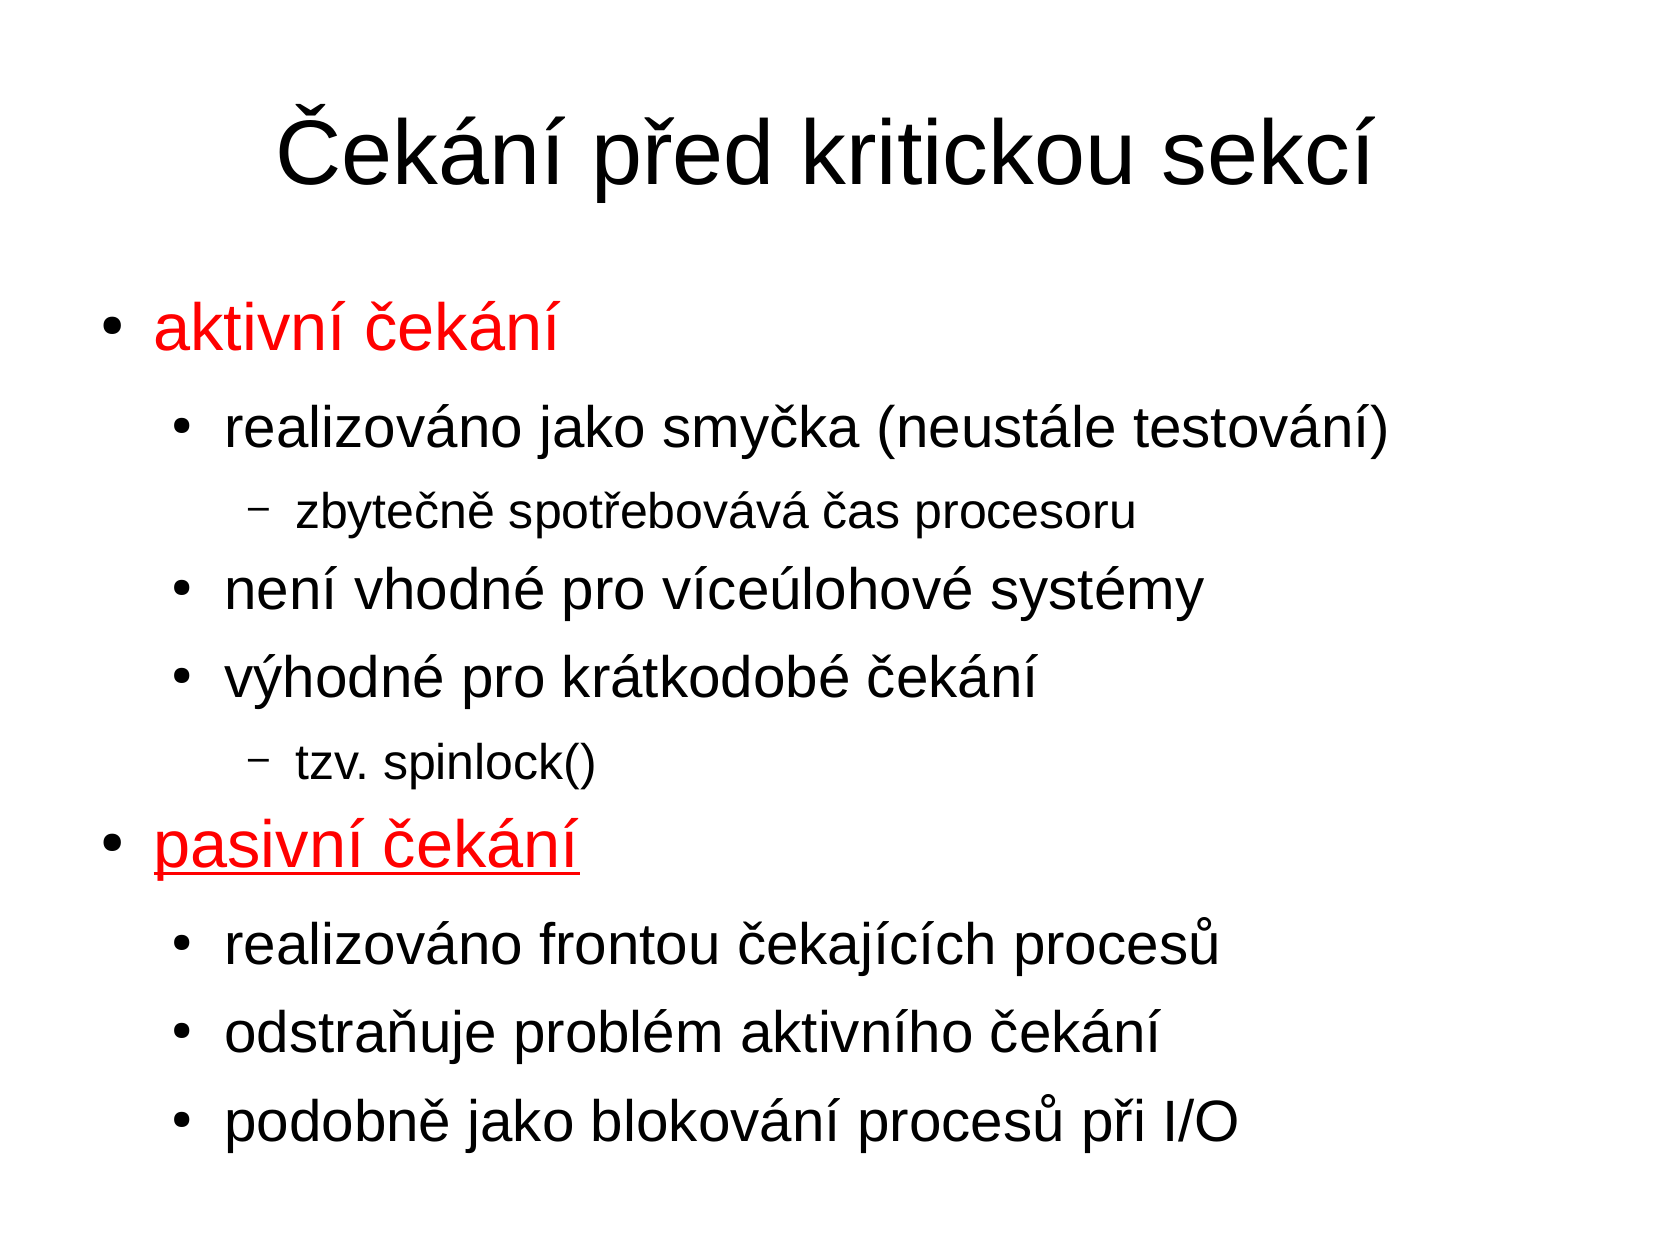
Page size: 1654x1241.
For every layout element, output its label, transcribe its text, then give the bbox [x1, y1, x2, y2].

list aktivní čekání realizováno jako smyčka (neustále testování) zbytečně spotřebovává čas procesoru není vhodné pro víceúlohové systémy výhodné pro krátkodobé čekání tzv. spinlock() pasivní čekání realizováno frontou čekajících procesů odstraňuje problém aktivního čekání podobně jako blokování procesů při I/O [82, 290, 1571, 1153]
title Čekání před kritickou sekcí [82, 56, 1571, 250]
